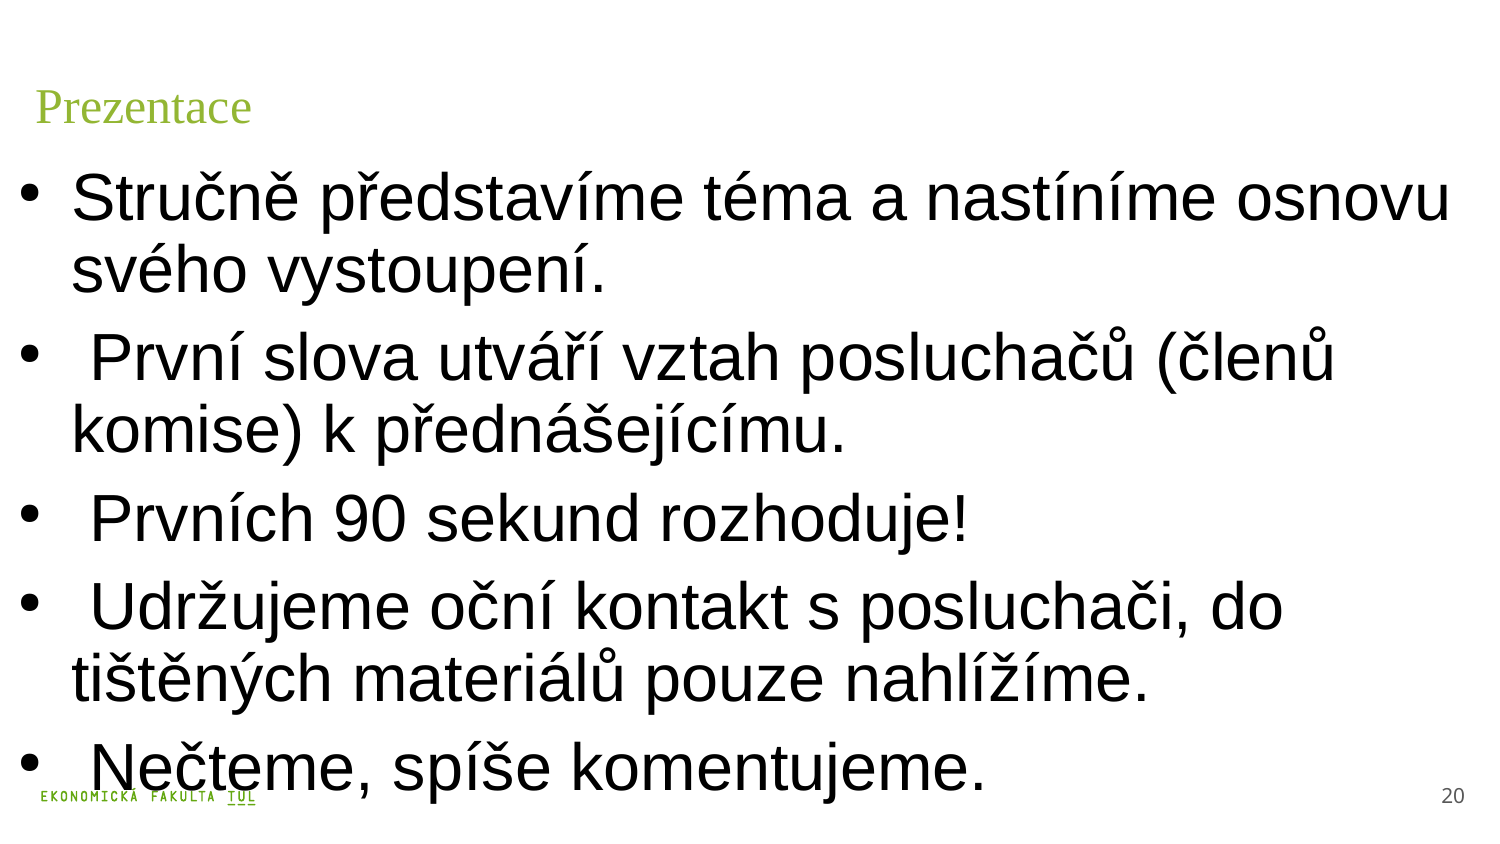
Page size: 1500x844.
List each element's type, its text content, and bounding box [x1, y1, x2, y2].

list Stručně představíme téma a nastíníme osnovu svého vystoupení. První slova utváří vztah posluchačů (členů komise) k přednášejícímu. Prvních 90 sekund rozhoduje! Udržujeme oční kontakt s posluchači, do tištěných materiálů pouze nahlížíme. Nečteme, spíše komentujeme. [0, 147, 1500, 609]
title Prezentace [35, 59, 1500, 147]
